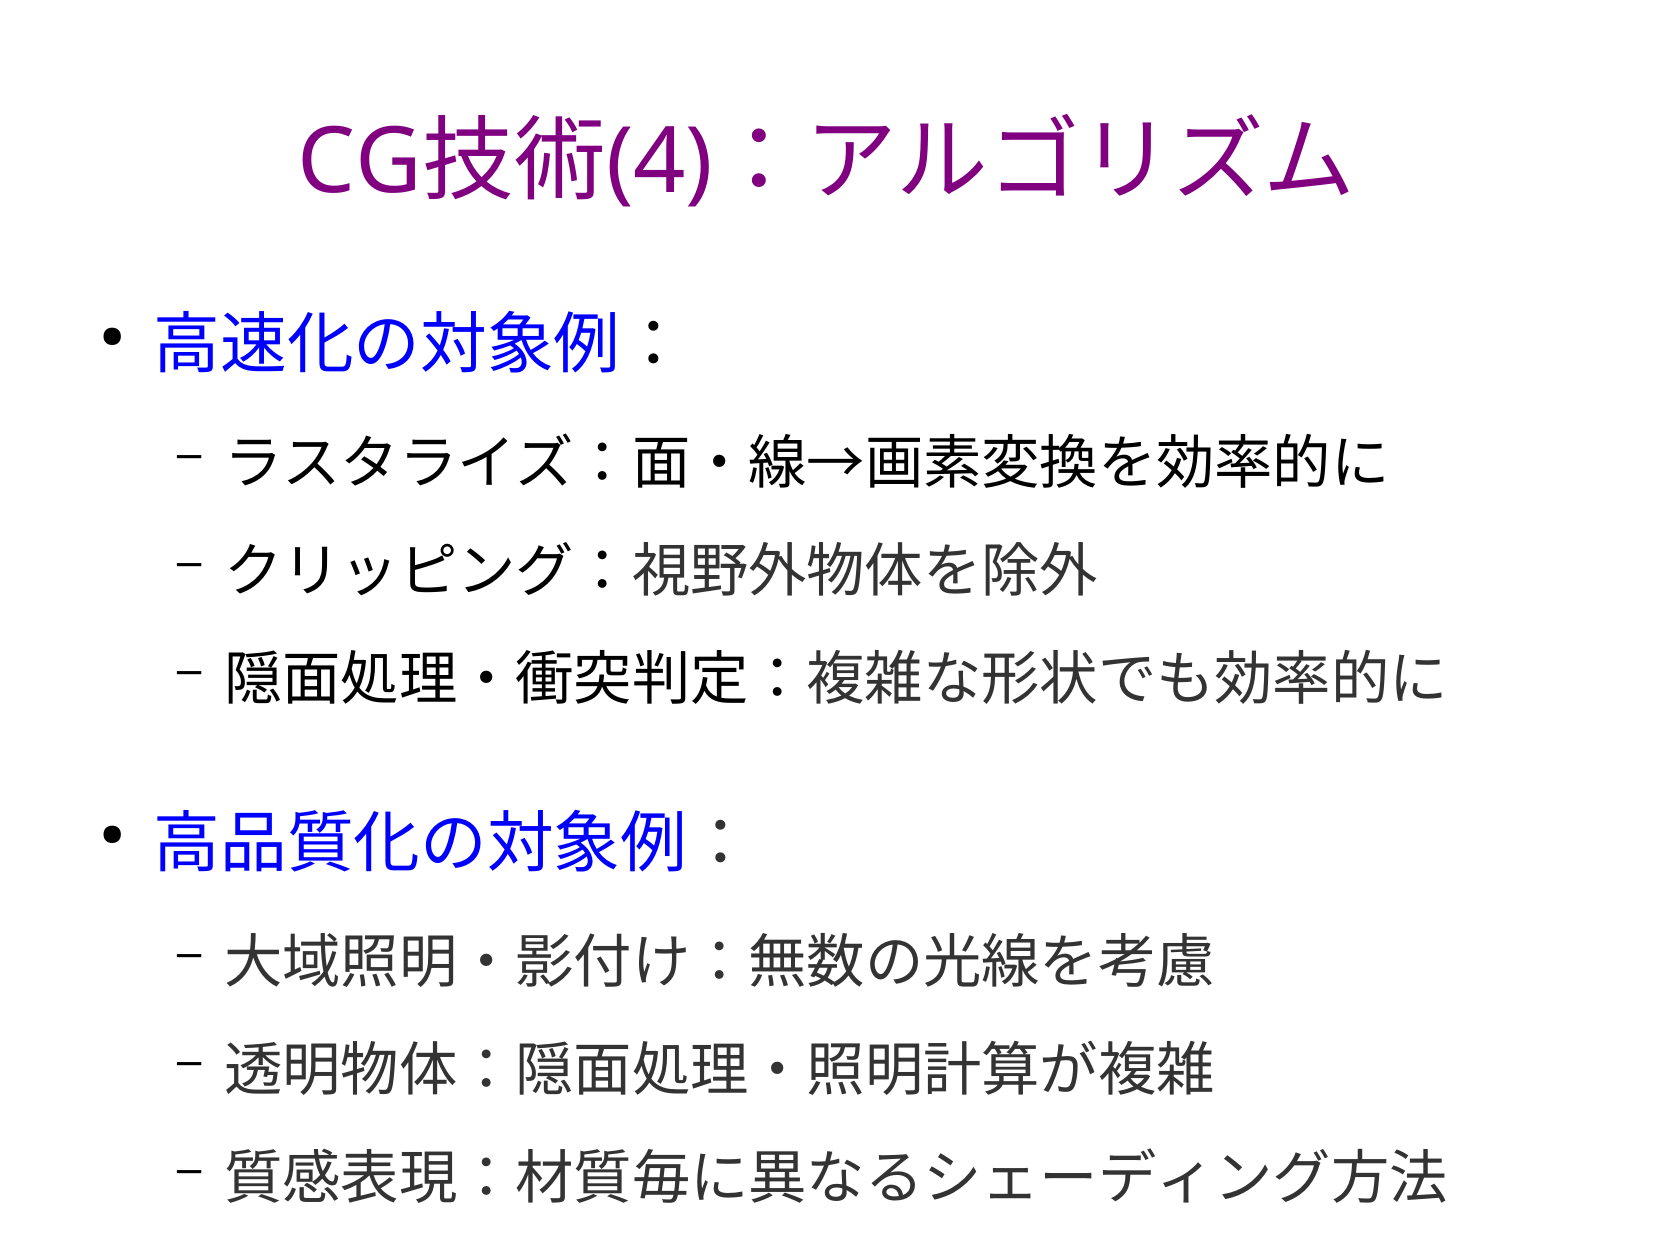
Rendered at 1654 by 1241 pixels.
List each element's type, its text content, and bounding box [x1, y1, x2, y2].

list 高速化の対象例： ラスタライズ：面・線→画素変換を効率的に クリッピング：視野外物体を除外 隠面処理・衝突判定：複雑な形状でも効率的に 高品質化の対象例： 大域照明・影付け：無数の光線を考慮 透明物体：隠面処理・照明計算が複雑 質感表現：材質毎に異なるシェーディング方法 [82, 290, 1571, 1094]
title CG技術(4)：アルゴリズム [82, 56, 1571, 250]
